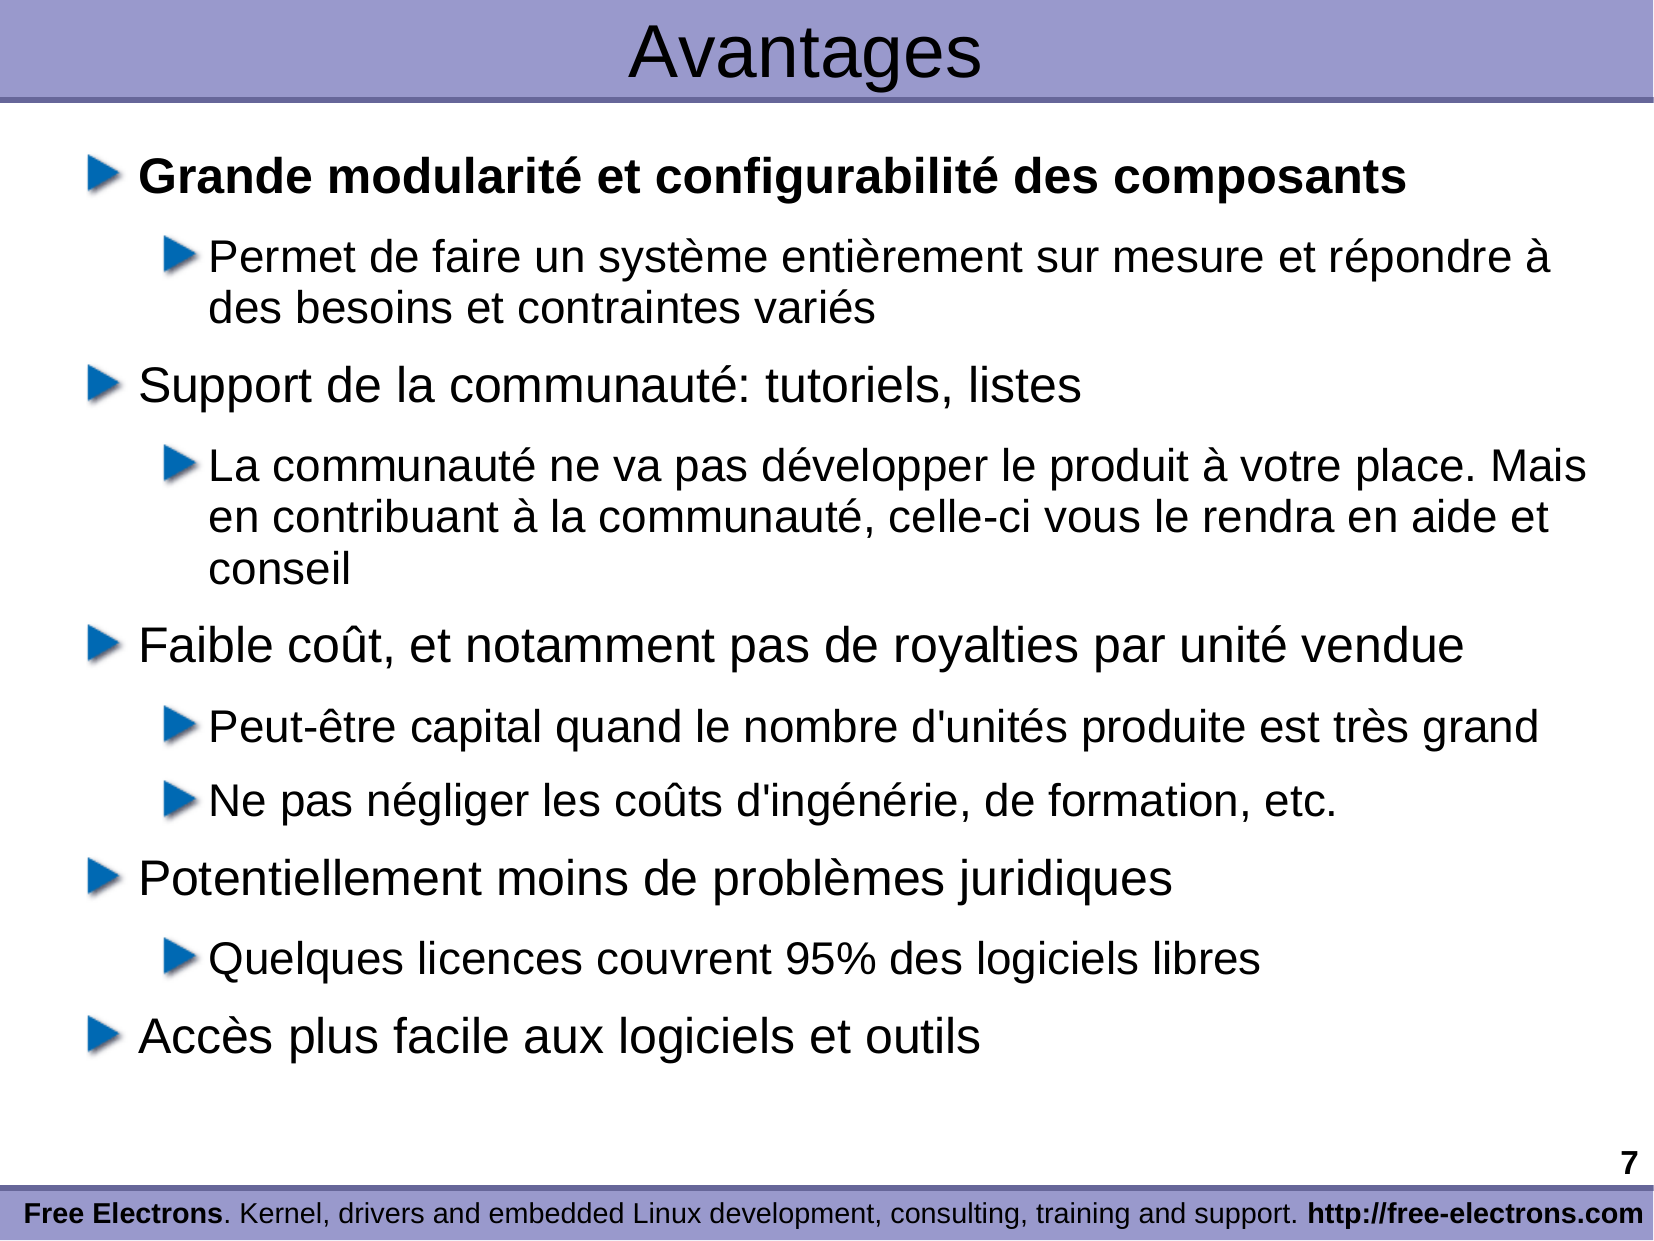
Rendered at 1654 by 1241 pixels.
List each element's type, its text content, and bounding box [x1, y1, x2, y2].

list Grande modularité et configurabilité des composants Permet de faire un système entièrement sur mesure et répondre à des besoins et contraintes variés Support de la communauté: tutoriels, listes La communauté ne va pas développer le produit à votre place. Mais en contribuant à la communauté, celle-ci vous le rendra en aide et conseil Faible coût, et notamment pas de royalties par unité vendue Peut-être capital quand le nombre d'unités produite est très grand Ne pas négliger les coûts d'ingénérie, de formation, etc. Potentiellement moins de problèmes juridiques Quelques licences couvrent 95% des logiciels libres Accès plus facile aux logiciels et outils [67, 148, 1598, 1144]
title Avantages [60, 4, 1551, 98]
